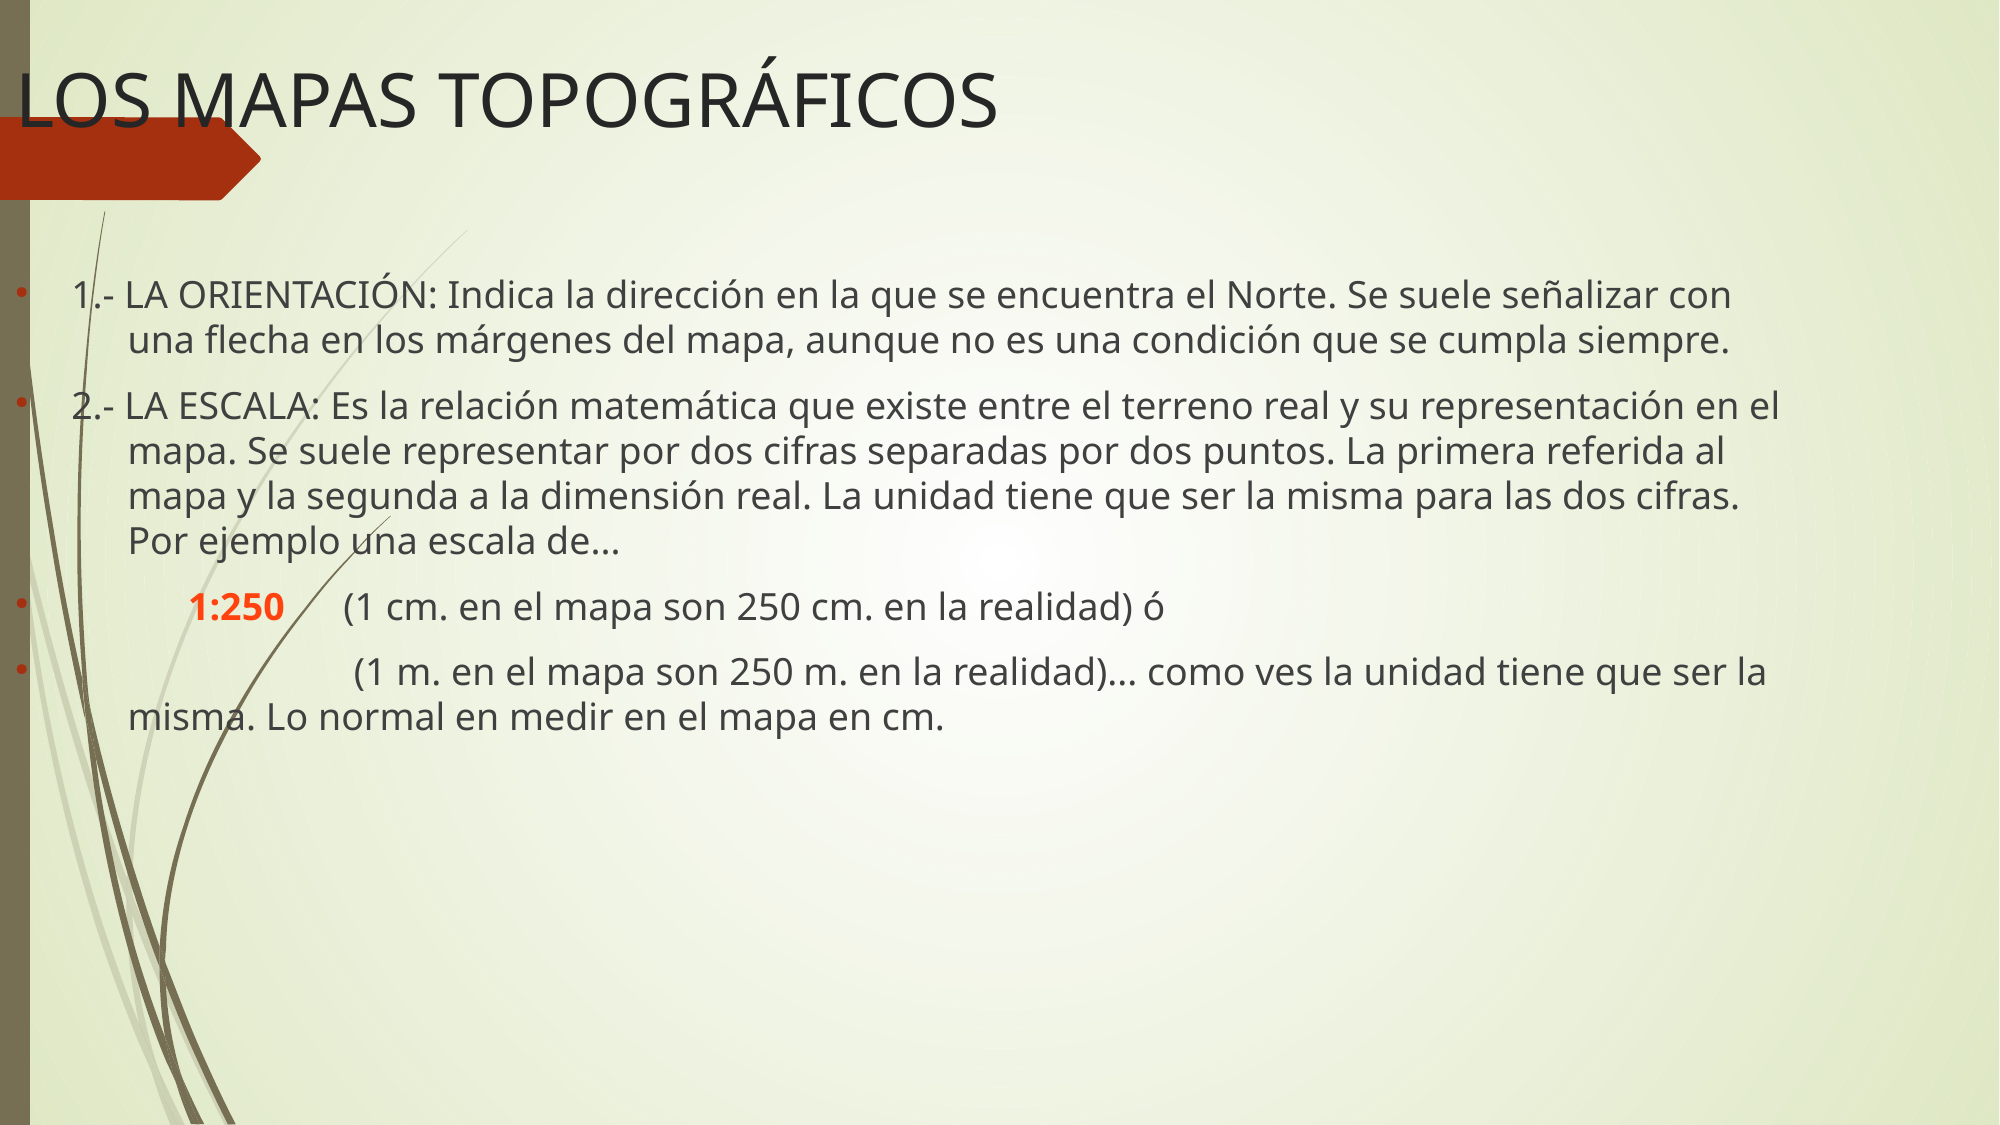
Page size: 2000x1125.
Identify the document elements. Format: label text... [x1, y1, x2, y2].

list 1.- LA ORIENTACIÓN: Indica la dirección en la que se encuentra el Norte. Se suele señalizar con una flecha en los márgenes del mapa, aunque no es una condición que se cumpla siempre. 2.- LA ESCALA: Es la relación matemática que existe entre el terreno real y su representación en el mapa. Se suele representar por dos cifras separadas por dos puntos. La primera referida al mapa y la segunda a la dimensión real. La unidad tiene que ser la misma para las dos cifras. Por ejemplo una escala de... 1:250 (1 cm. en el mapa son 250 cm. en la realidad) ó (1 m. en el mapa son 250 m. en la realidad)... como ves la unidad tiene que ser la misma. Lo normal en medir en el mapa en cm. [0, 263, 1800, 1006]
title LOS MAPAS TOPOGRÁFICOS [0, 45, 1501, 213]
